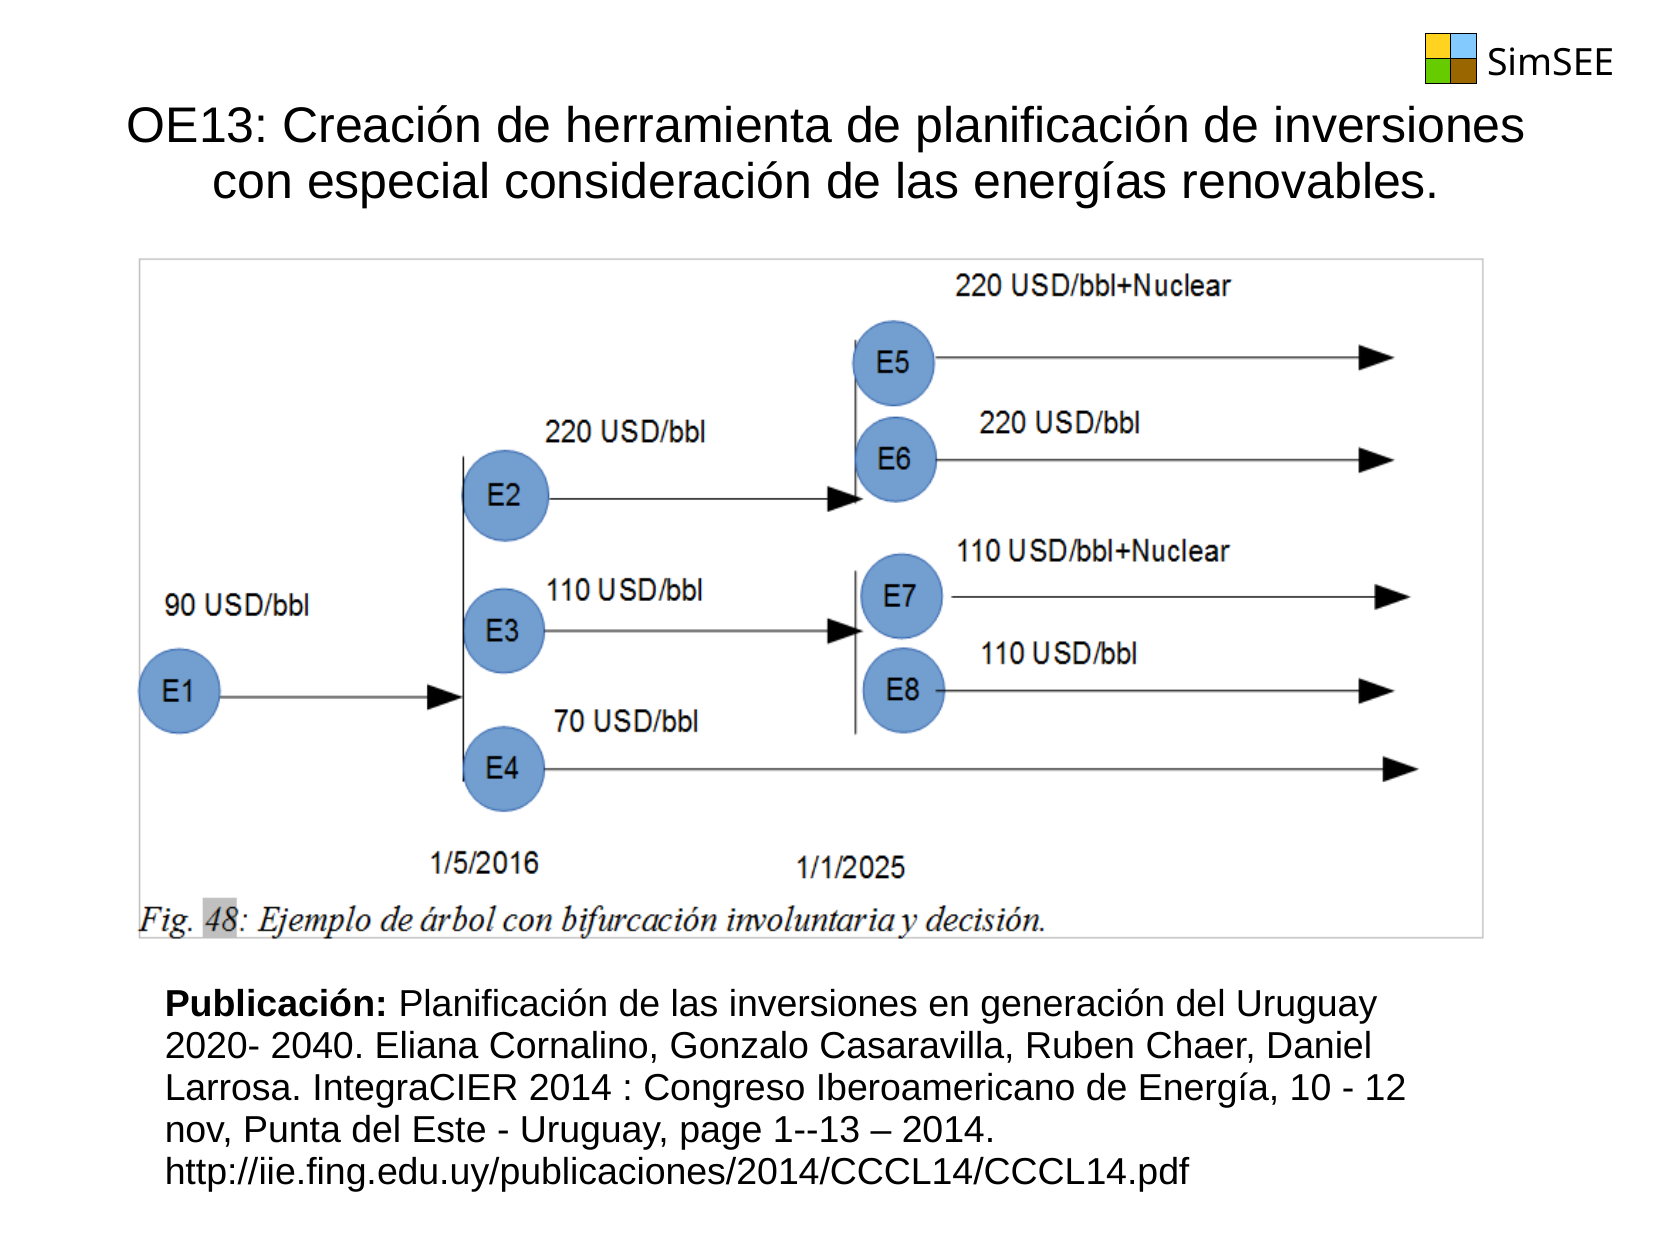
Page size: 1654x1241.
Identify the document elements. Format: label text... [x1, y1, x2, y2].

title OE13: Creación de herramienta de planificación de inversiones con especial consideración de las energías renovables. [82, 49, 1571, 257]
text_box Publicación: Planificación de las inversiones en generación del Uruguay 2020- 2040. Eliana Cornalino, Gonzalo Casaravilla, Ruben Chaer, Daniel Larrosa. IntegraCIER 2014 : Congreso Iberoamericano de Energía, 10 - 12 nov, Punta del Este - Uruguay, page 1--13 – 2014. http://iie.fing.edu.uy/publicaciones/2014/CCCL14/CCCL14.pdf [150, 975, 1426, 1200]
picture [105, 239, 1516, 976]
